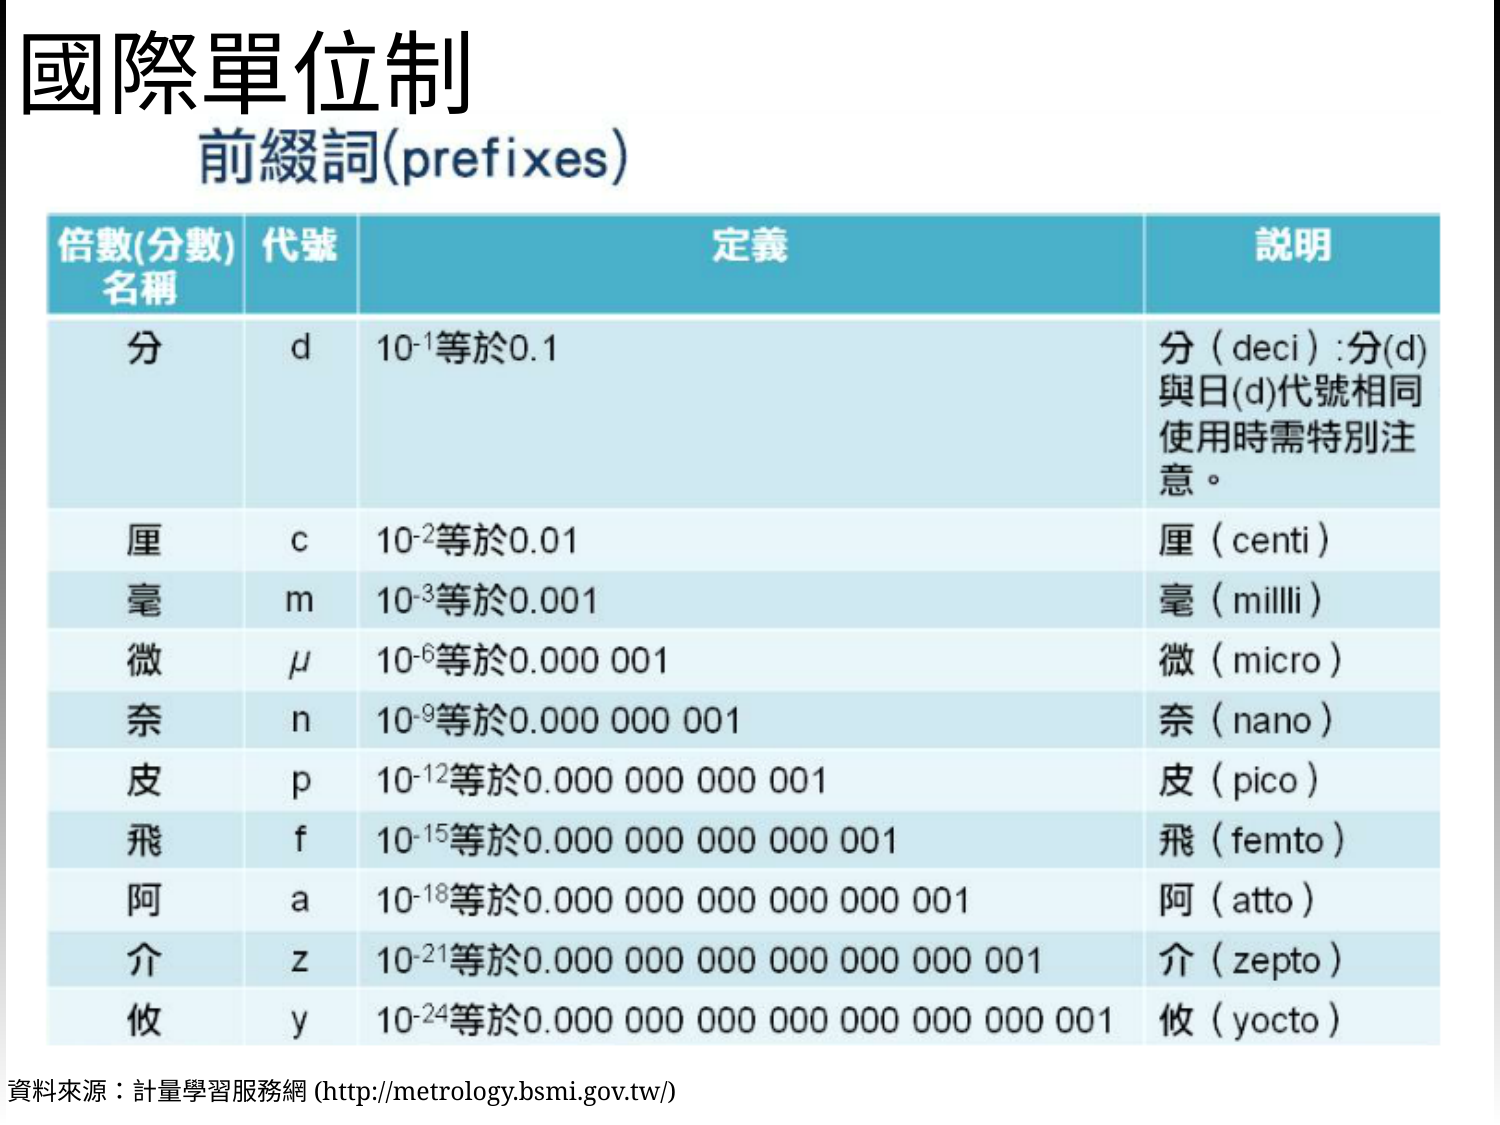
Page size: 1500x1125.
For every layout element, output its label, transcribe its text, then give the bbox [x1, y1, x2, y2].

text_box 國際單位制 [1, 8, 526, 134]
text_box 資料來源：計量學習服務網(http://metrology.bsmi.gov.tw/) [0, 1067, 692, 1113]
picture [6, 0, 1494, 1125]
